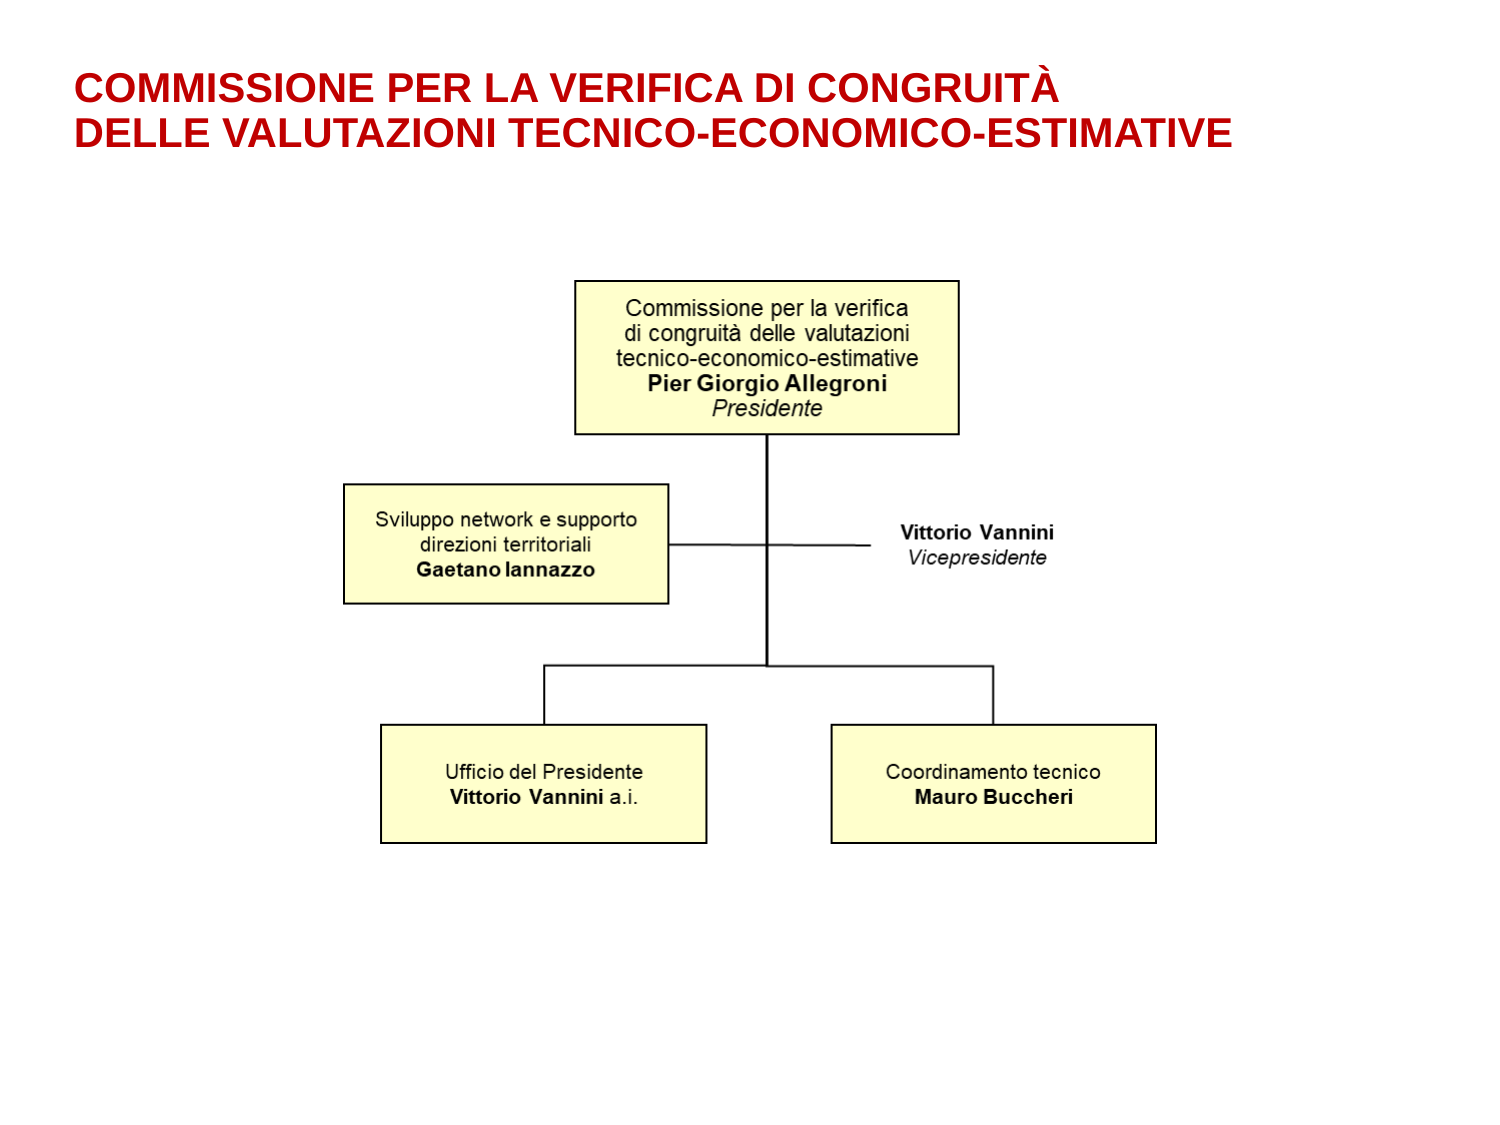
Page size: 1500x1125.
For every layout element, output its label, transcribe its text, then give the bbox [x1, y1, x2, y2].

picture [343, 280, 1157, 845]
text_box COMMISSIONE PER LA VERIFICA DI CONGRUITÀ DELLE VALUTAZIONI TECNICO-ECONOMICO-ESTIMATIVE [59, 59, 1460, 126]
